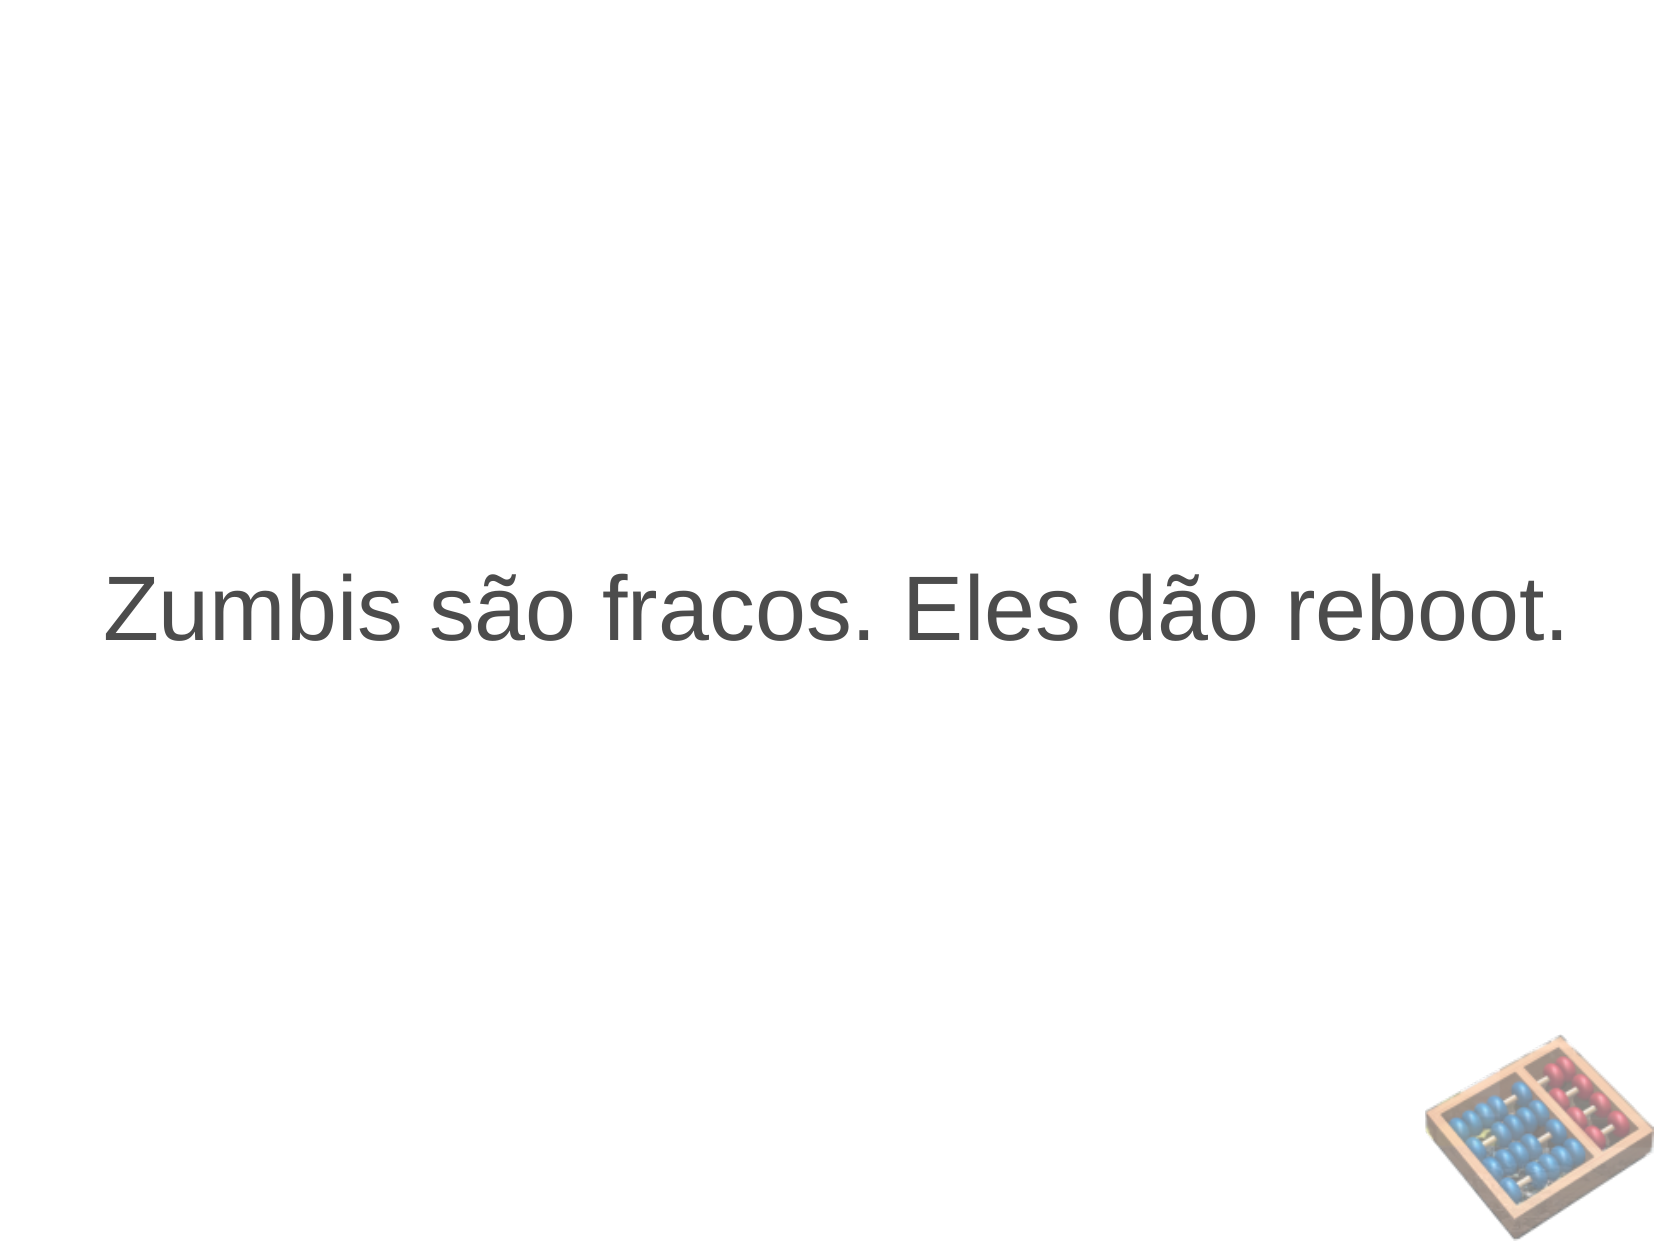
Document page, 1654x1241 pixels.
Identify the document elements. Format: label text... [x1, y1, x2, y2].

title Zumbis são fracos. Eles dão reboot. [75, 505, 1601, 713]
